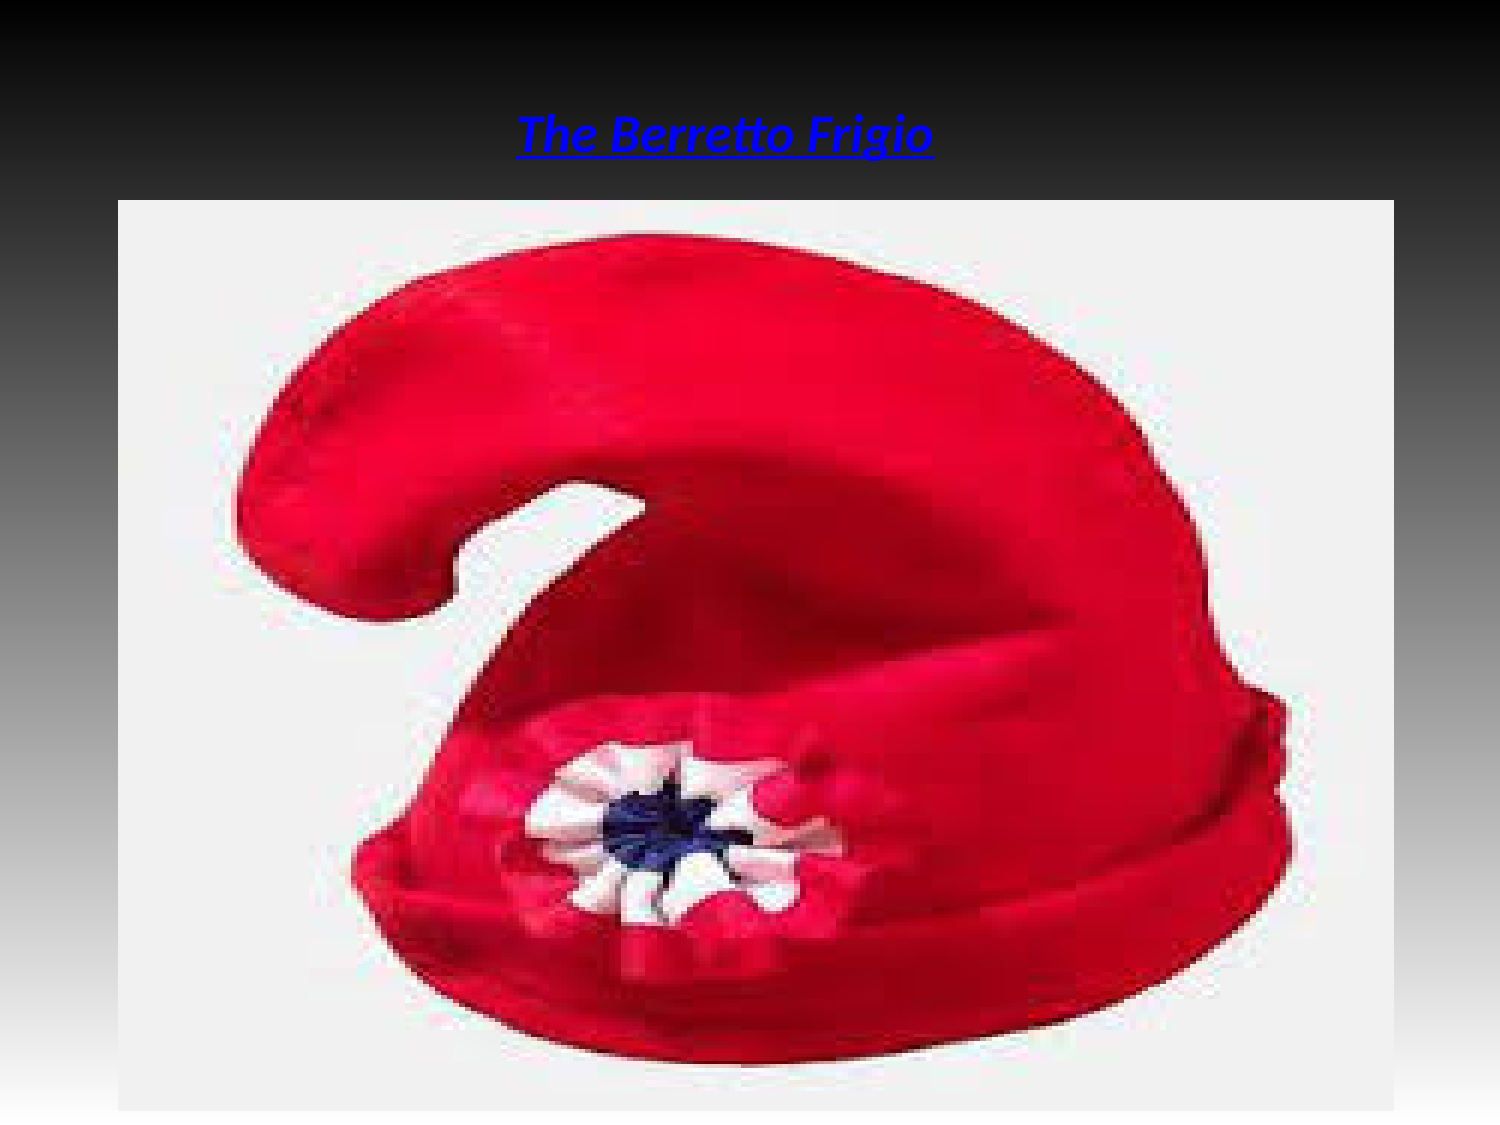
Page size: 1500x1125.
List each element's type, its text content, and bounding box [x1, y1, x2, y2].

title The Berretto Frigio [75, 44, 1425, 233]
picture [118, 200, 1394, 1111]
